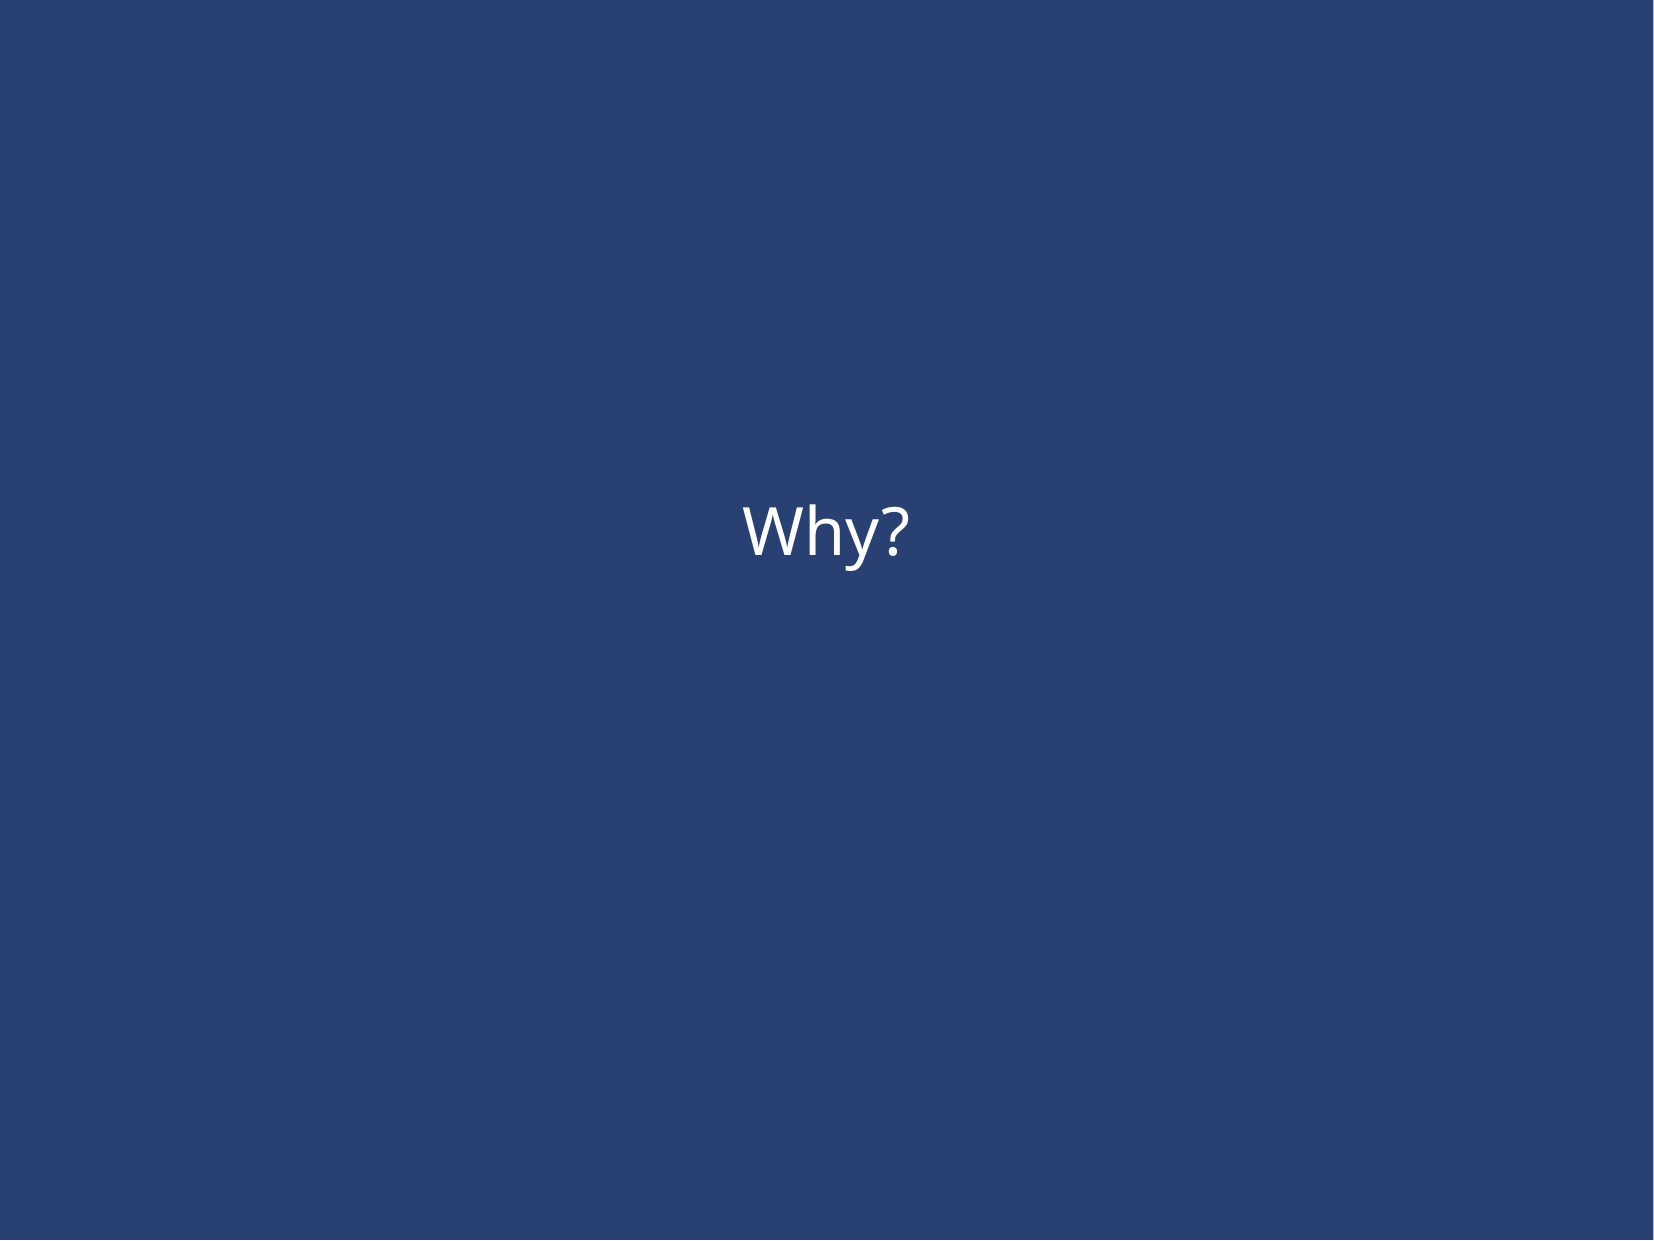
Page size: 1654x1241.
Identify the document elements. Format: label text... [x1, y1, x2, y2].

subtitle Why? [82, 49, 1571, 1109]
